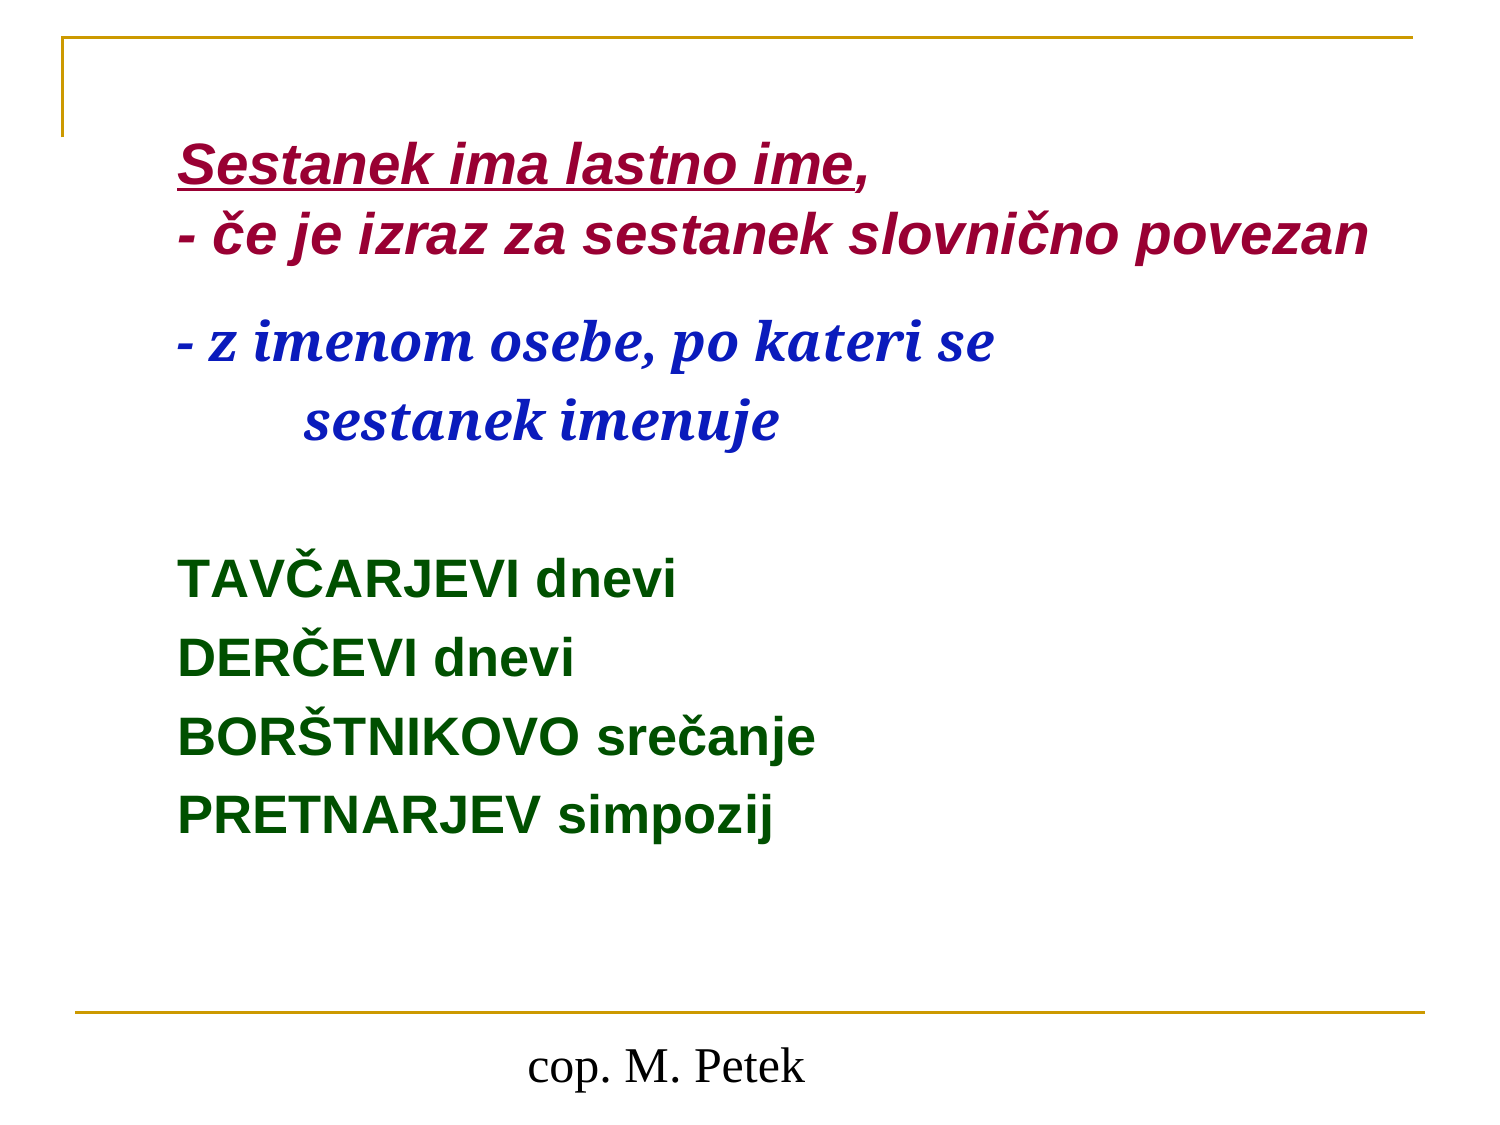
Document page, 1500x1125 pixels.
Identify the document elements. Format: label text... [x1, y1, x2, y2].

list - z imenom osebe, po kateri se sestanek imenuje TAVČARJEVI dnevi DERČEVI dnevi BORŠTNIKOVO srečanje PRETNARJEV simpozij [162, 299, 1438, 1071]
text_box Sestanek ima lastno ime, - če je izraz za sestanek slovnično povezan [162, 118, 1438, 275]
